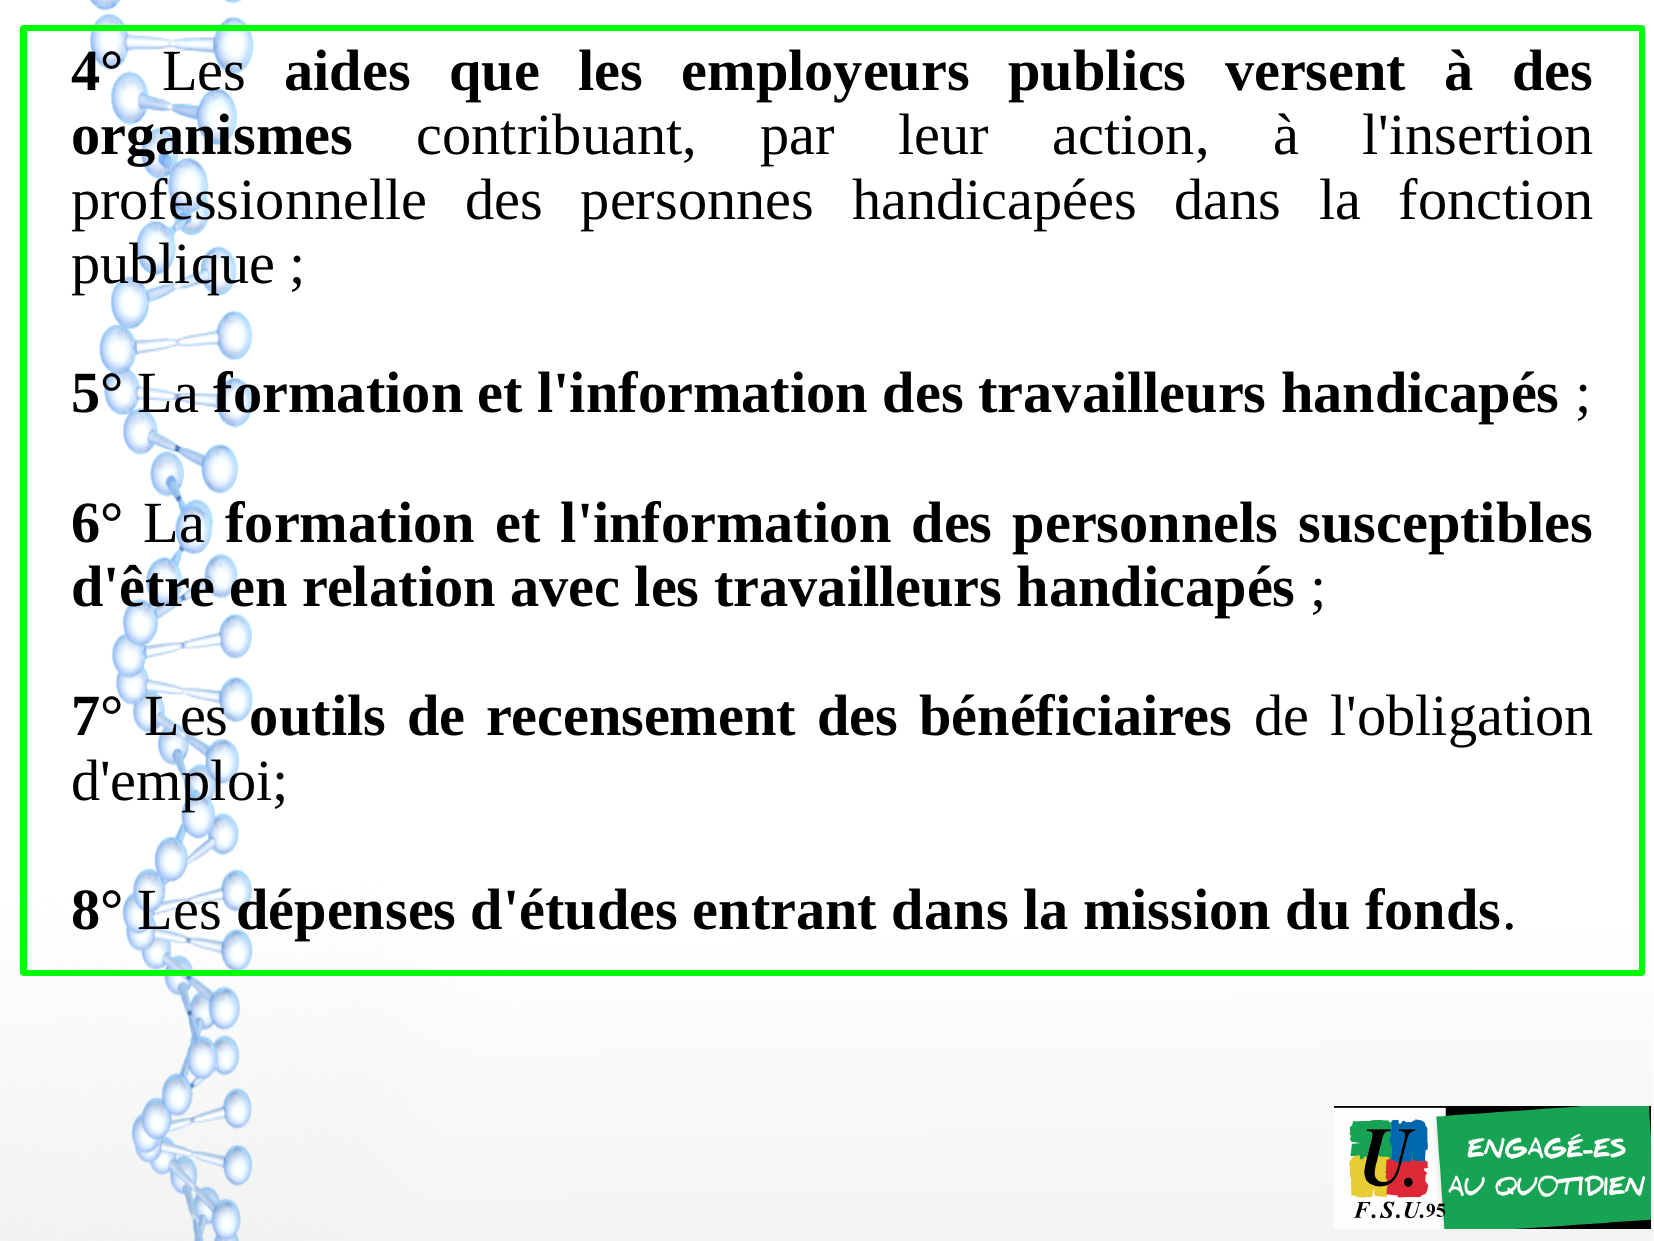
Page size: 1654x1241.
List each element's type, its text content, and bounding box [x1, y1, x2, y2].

text_box 4° Les aides que les employeurs publics versent à des organismes contribuant, par leur action, à l'insertion professionnelle des personnes handicapées dans la fonction publique ; 5° La formation et l'information des travailleurs handicapés ; 6° La formation et l'information des personnels susceptibles d'être en relation avec les travailleurs handicapés ; 7° Les outils de recensement des bénéficiaires de l'obligation d'emploi; 8° Les dépenses d'études entrant dans la mission du fonds. [23, 27, 1642, 973]
picture [0, 0, 1654, 1241]
